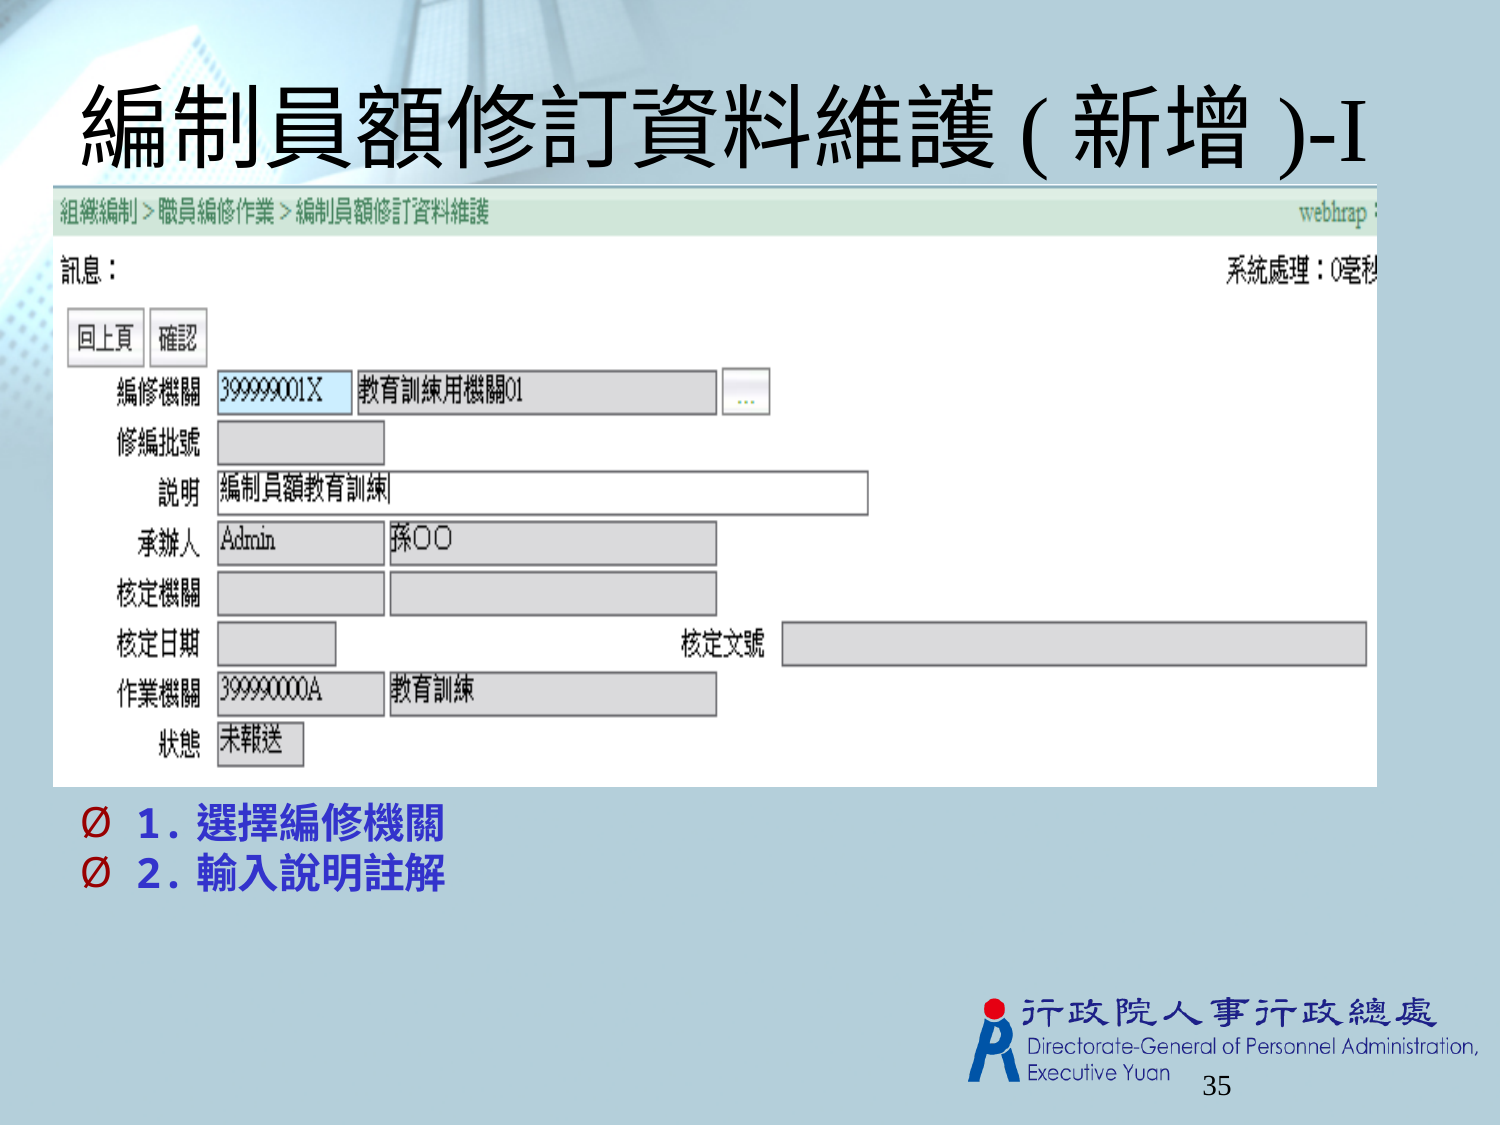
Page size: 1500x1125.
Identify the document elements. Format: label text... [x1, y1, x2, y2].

title 編制員額修訂資料維護(新增)-I [64, 31, 1388, 219]
list 1.選擇編修機關 2.輸入說明註解 [64, 798, 1341, 988]
picture [53, 184, 1377, 787]
text_box [1187, 1058, 1500, 1124]
